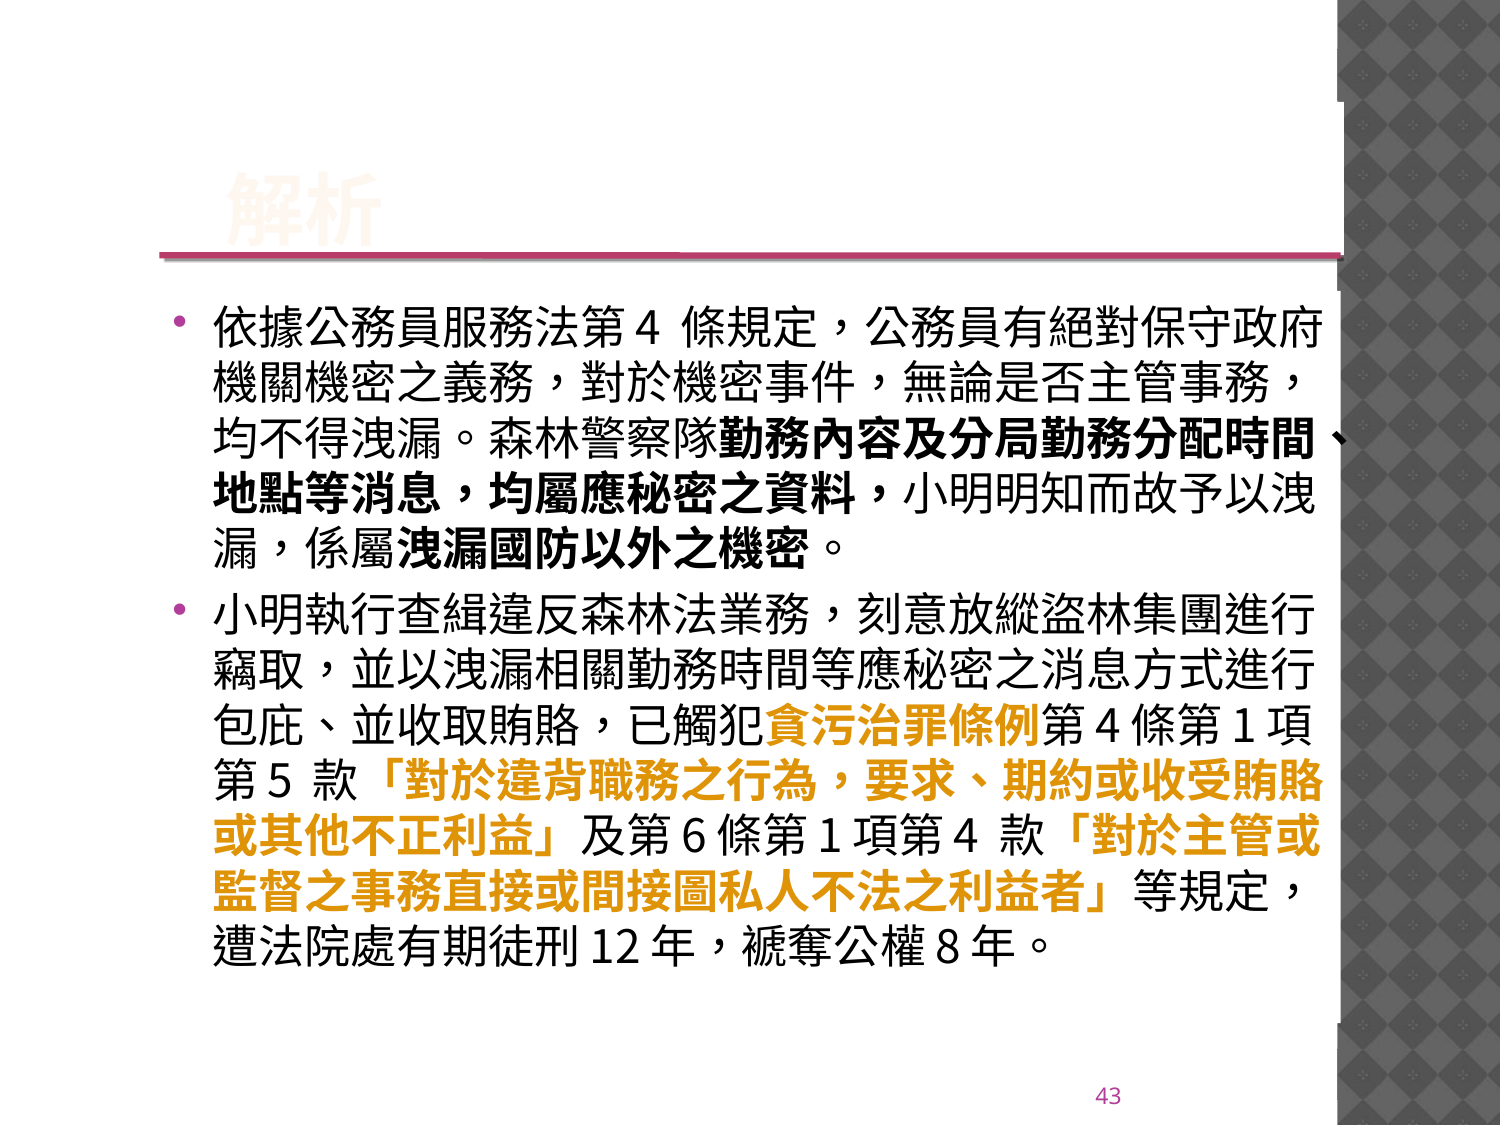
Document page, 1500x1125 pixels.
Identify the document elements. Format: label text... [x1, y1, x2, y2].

title 解析 [162, 101, 1344, 256]
list 依據公務員服務法第4 條規定，公務員有絕對保守政府機關機密之義務，對於機密事件，無論是否主管事務，均不得洩漏。森林警察隊勤務內容及分局勤務分配時間、地點等消息，均屬應秘密之資料，小明明知而故予以洩漏，係屬洩漏國防以外之機密。 小明執行查緝違反森林法業務，刻意放縱盜林集團進行竊取，並以洩漏相關勤務時間等應秘密之消息方式進行包庇、並收取賄賂，已觸犯貪污治罪條例第4條第1項第5 款「對於違背職務之行為，要求、期約或收受賄賂或其他不正利益」及第6條第1項第4 款「對於主管或監督之事務直接或間接圖私人不法之利益者」等規定，遭法院處有期徒刑12年，褫奪公權8年。 [159, 290, 1341, 1024]
slide_number <編號> [1025, 1075, 1122, 1113]
picture [1337, 0, 1500, 1125]
